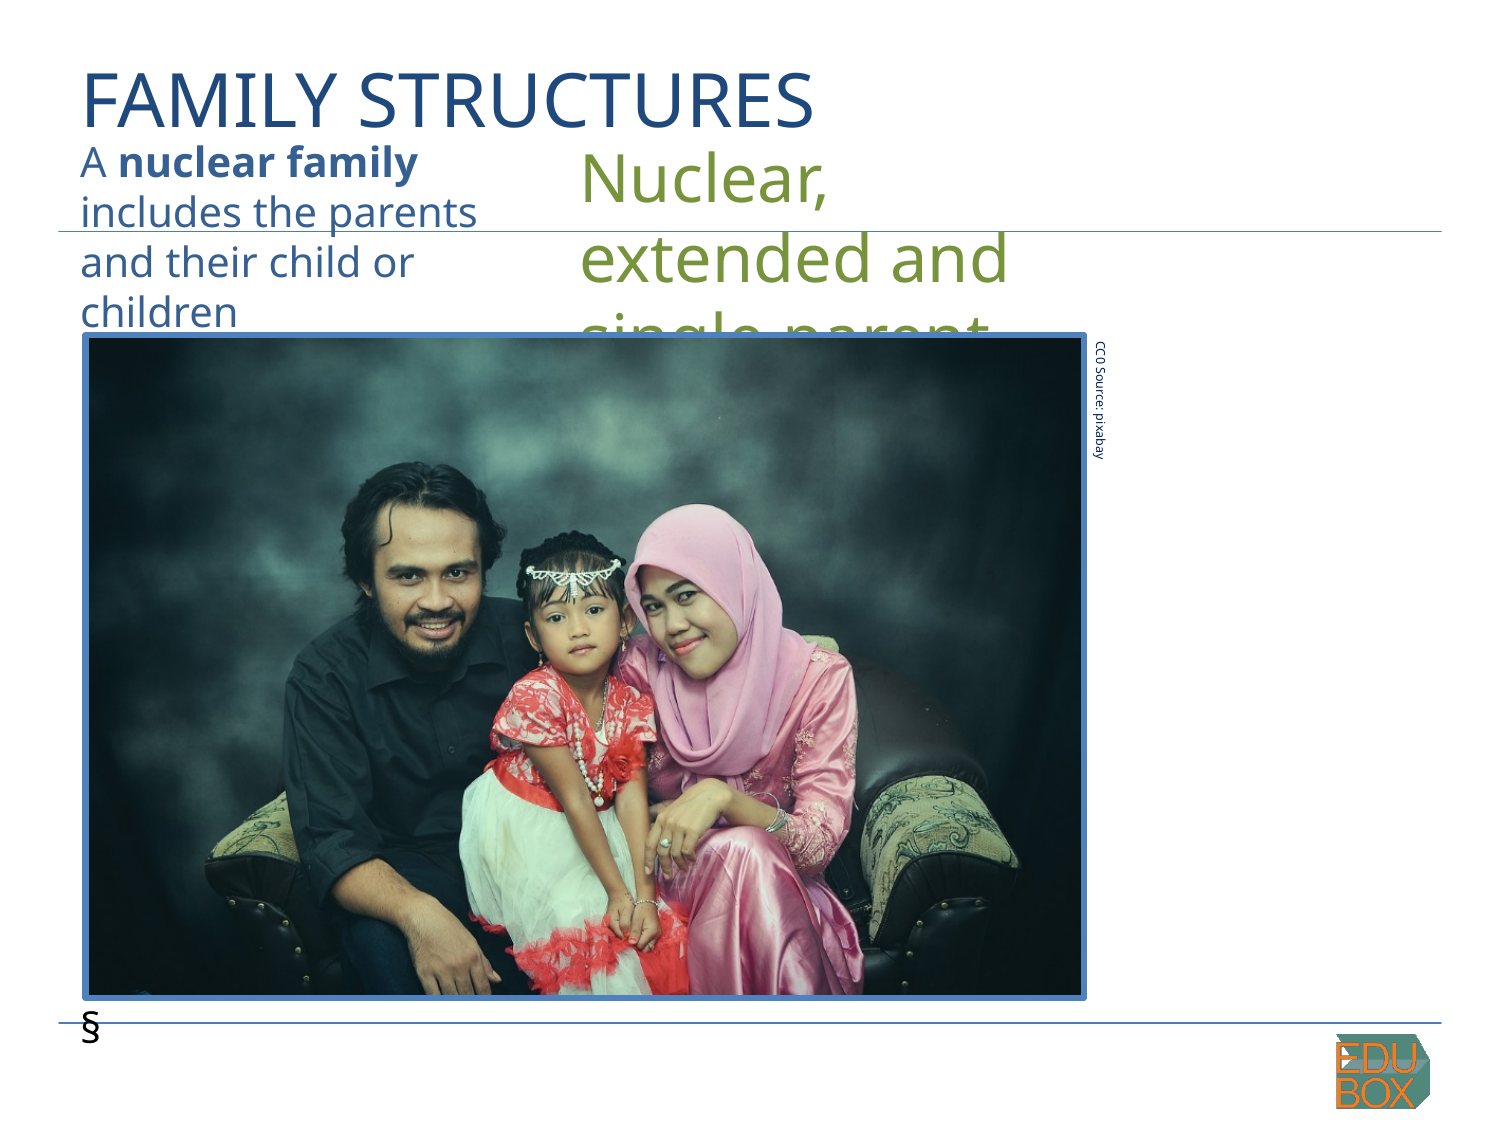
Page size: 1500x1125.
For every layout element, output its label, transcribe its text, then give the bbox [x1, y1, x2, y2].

list Nuclear, extended and single parent family [64, 127, 1426, 247]
list A nuclear family includes the parents and their child or children [75, 255, 1426, 1005]
picture [1328, 1028, 1437, 1114]
title FAMILY STRUCTURES [64, 42, 1040, 127]
text_box CC0 Source: pixabay [1083, 326, 1117, 700]
picture [88, 338, 1081, 995]
